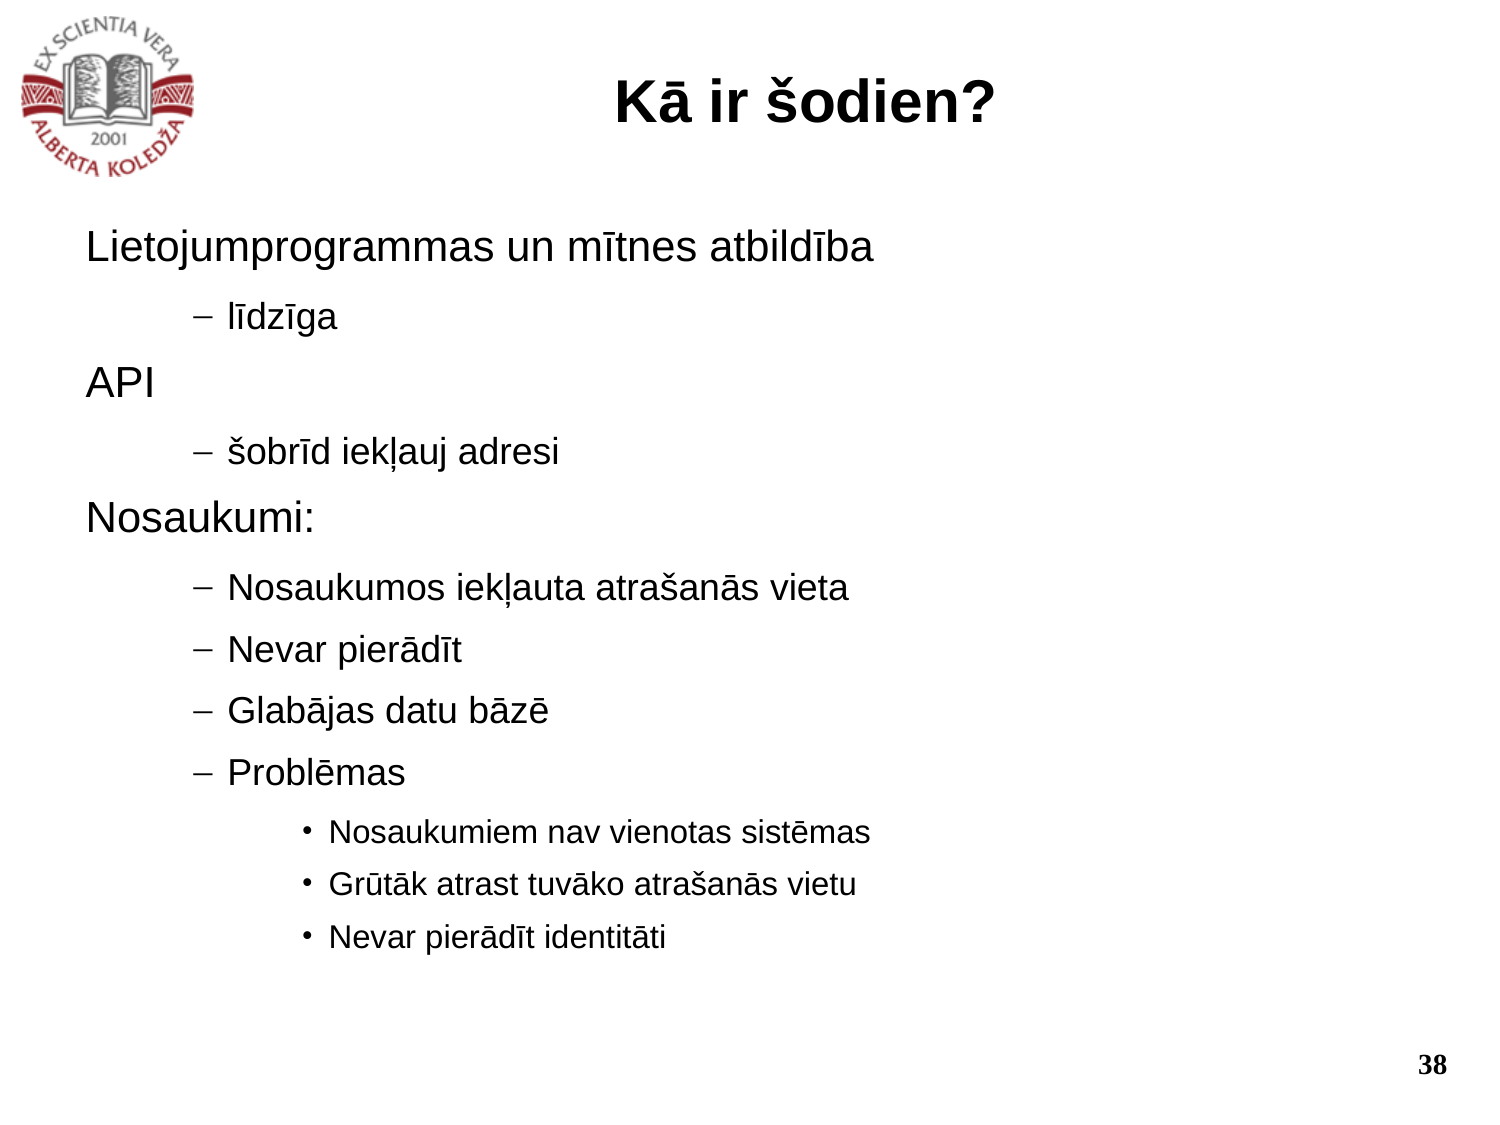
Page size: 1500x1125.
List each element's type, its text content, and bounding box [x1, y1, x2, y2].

picture [21, 16, 194, 177]
title Kā ir šodien? [187, 44, 1425, 150]
text_box <skaitlis> [1312, 1037, 1463, 1101]
list Lietojumprogrammas un mītnes atbildība līdzīga API šobrīd iekļauj adresi Nosaukumi: Nosaukumos iekļauta atrašanās vieta Nevar pierādīt Glabājas datu bāzē Problēmas Nosaukumiem nav vienotas sistēmas Grūtāk atrast tuvāko atrašanās vietu Nevar pierādīt identitāti [85, 216, 1436, 959]
